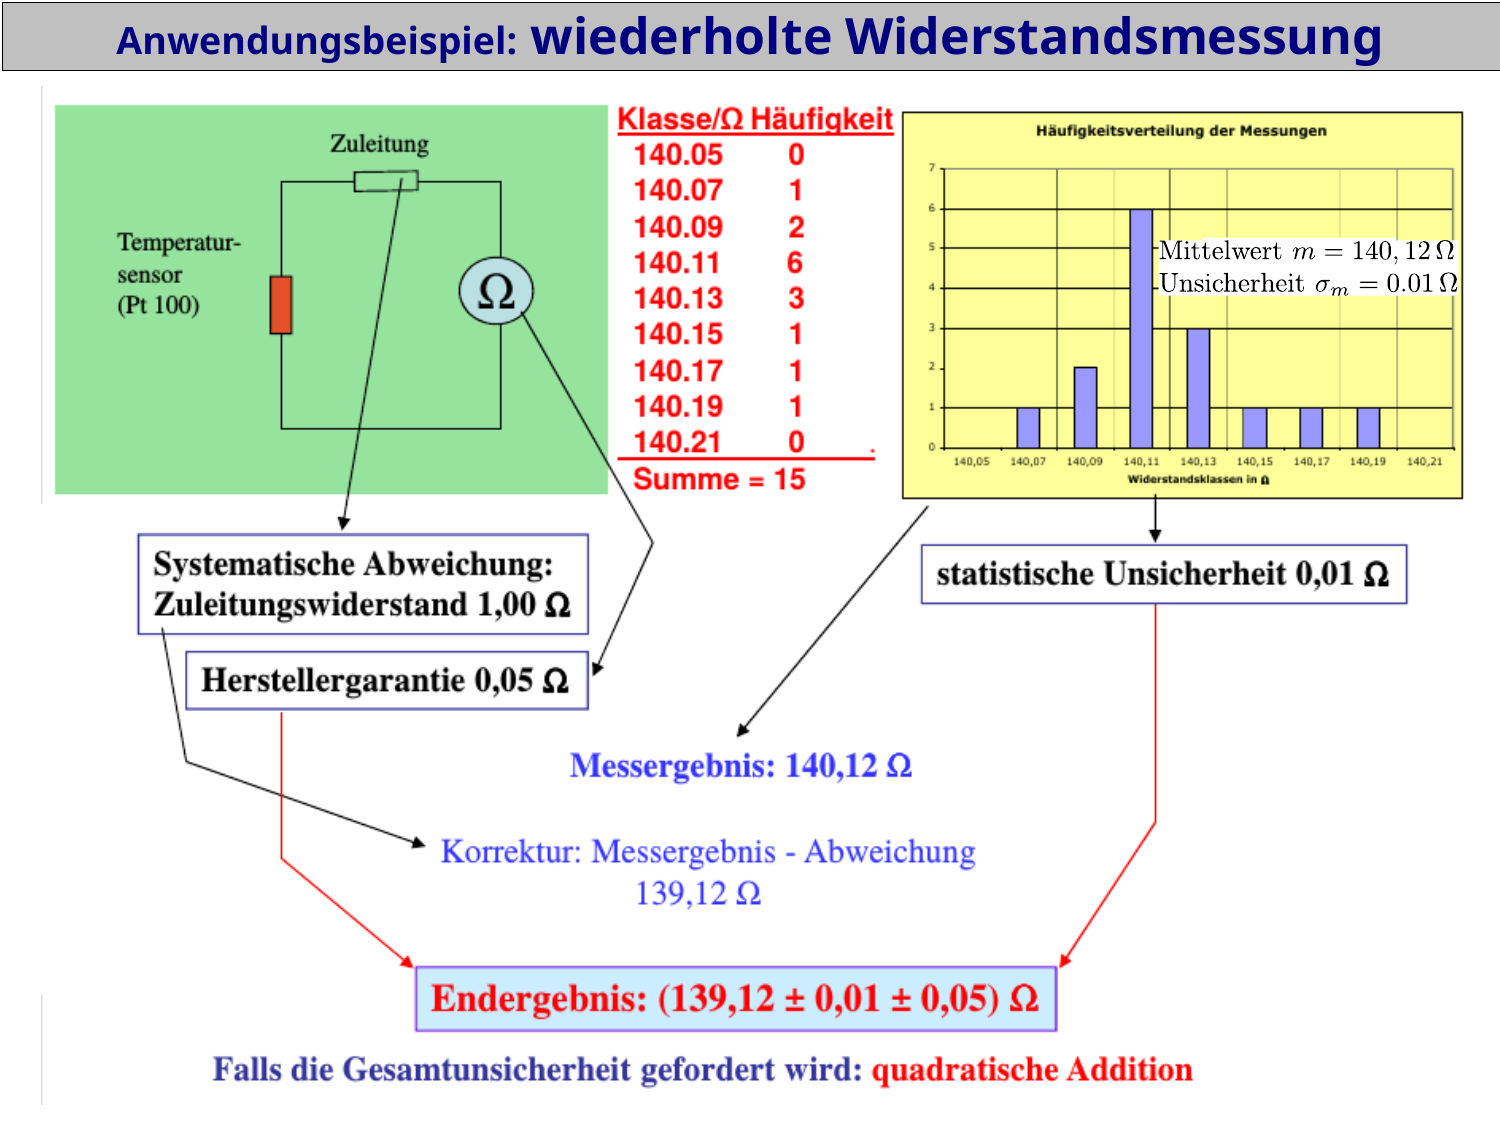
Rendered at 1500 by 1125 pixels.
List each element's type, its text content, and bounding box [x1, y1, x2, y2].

text_box [1158, 240, 1459, 296]
picture [41, 86, 1484, 1105]
title Anwendungsbeispiel: wiederholte Widerstandsmessung [0, 0, 1500, 96]
